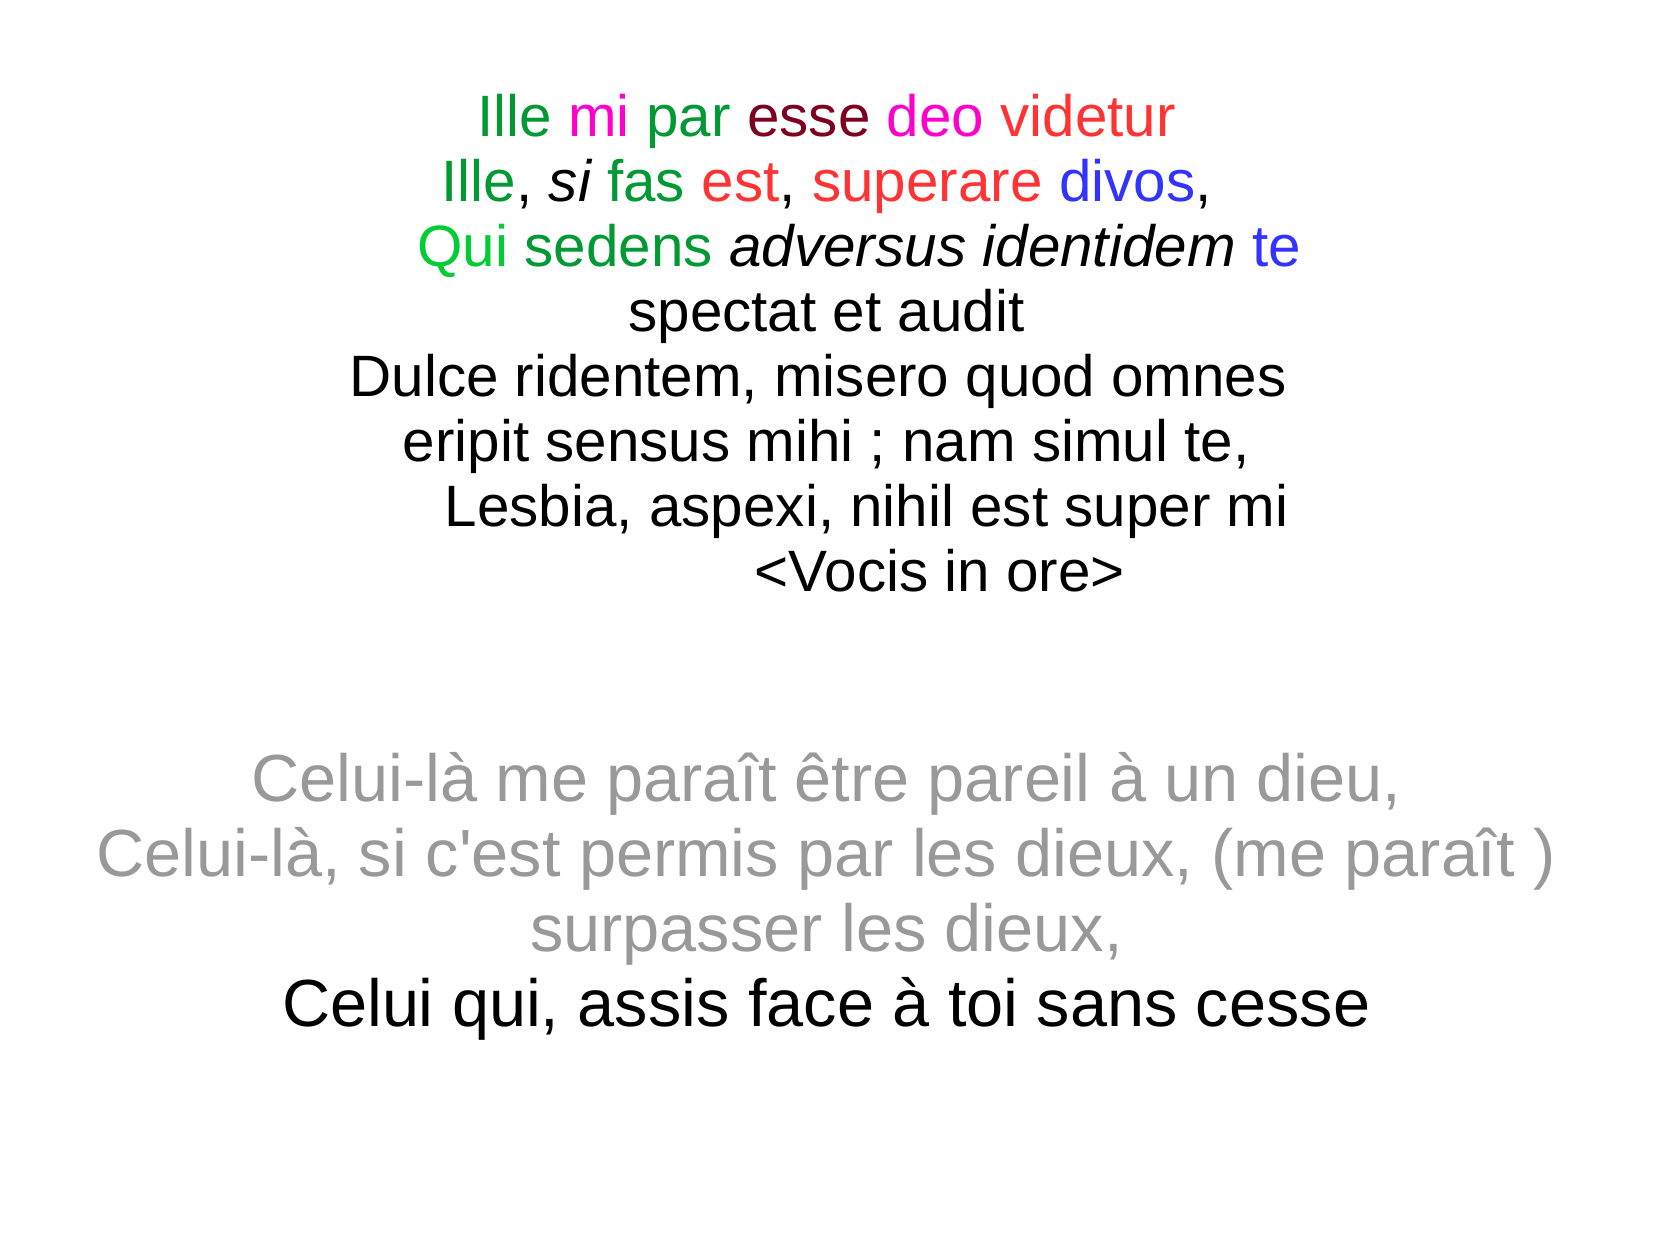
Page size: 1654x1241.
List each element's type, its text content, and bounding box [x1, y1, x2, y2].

subtitle Celui-là me paraît être pareil à un dieu, Celui-là, si c'est permis par les dieux, (me paraît ) surpasser les dieux, Celui qui, assis face à toi sans cesse [82, 673, 1571, 1109]
title Ille mi par esse deo videtur Ille, si fas est, superare divos, Qui sedens adversus identidem te spectat et audit Dulce ridentem, misero quod omnes eripit sensus mihi ; nam simul te, Lesbia, aspexi, nihil est super mi <Vocis in ore> [82, 49, 1571, 638]
